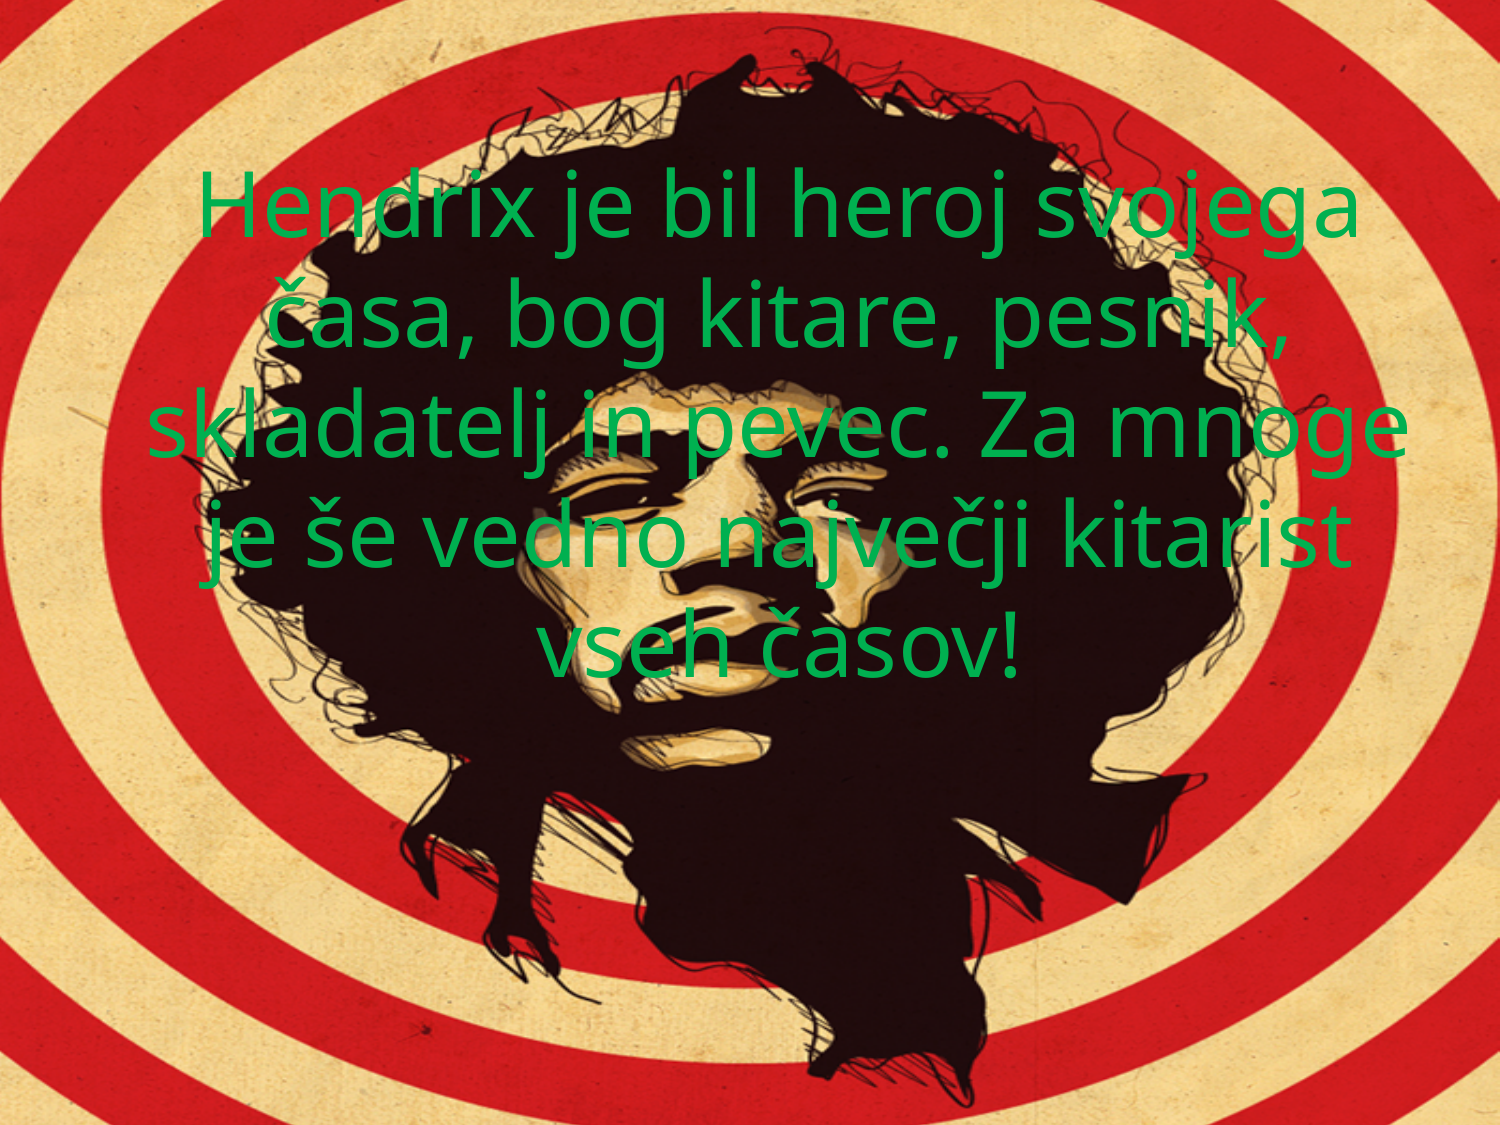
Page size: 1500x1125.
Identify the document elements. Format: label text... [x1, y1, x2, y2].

title Hendrix je bil heroj svojega časa, bog kitare, pesnik, skladatelj in pevec. Za mnoge je še vedno največji kitarist vseh časov! [100, 515, 1451, 703]
picture [0, 0, 1500, 1125]
